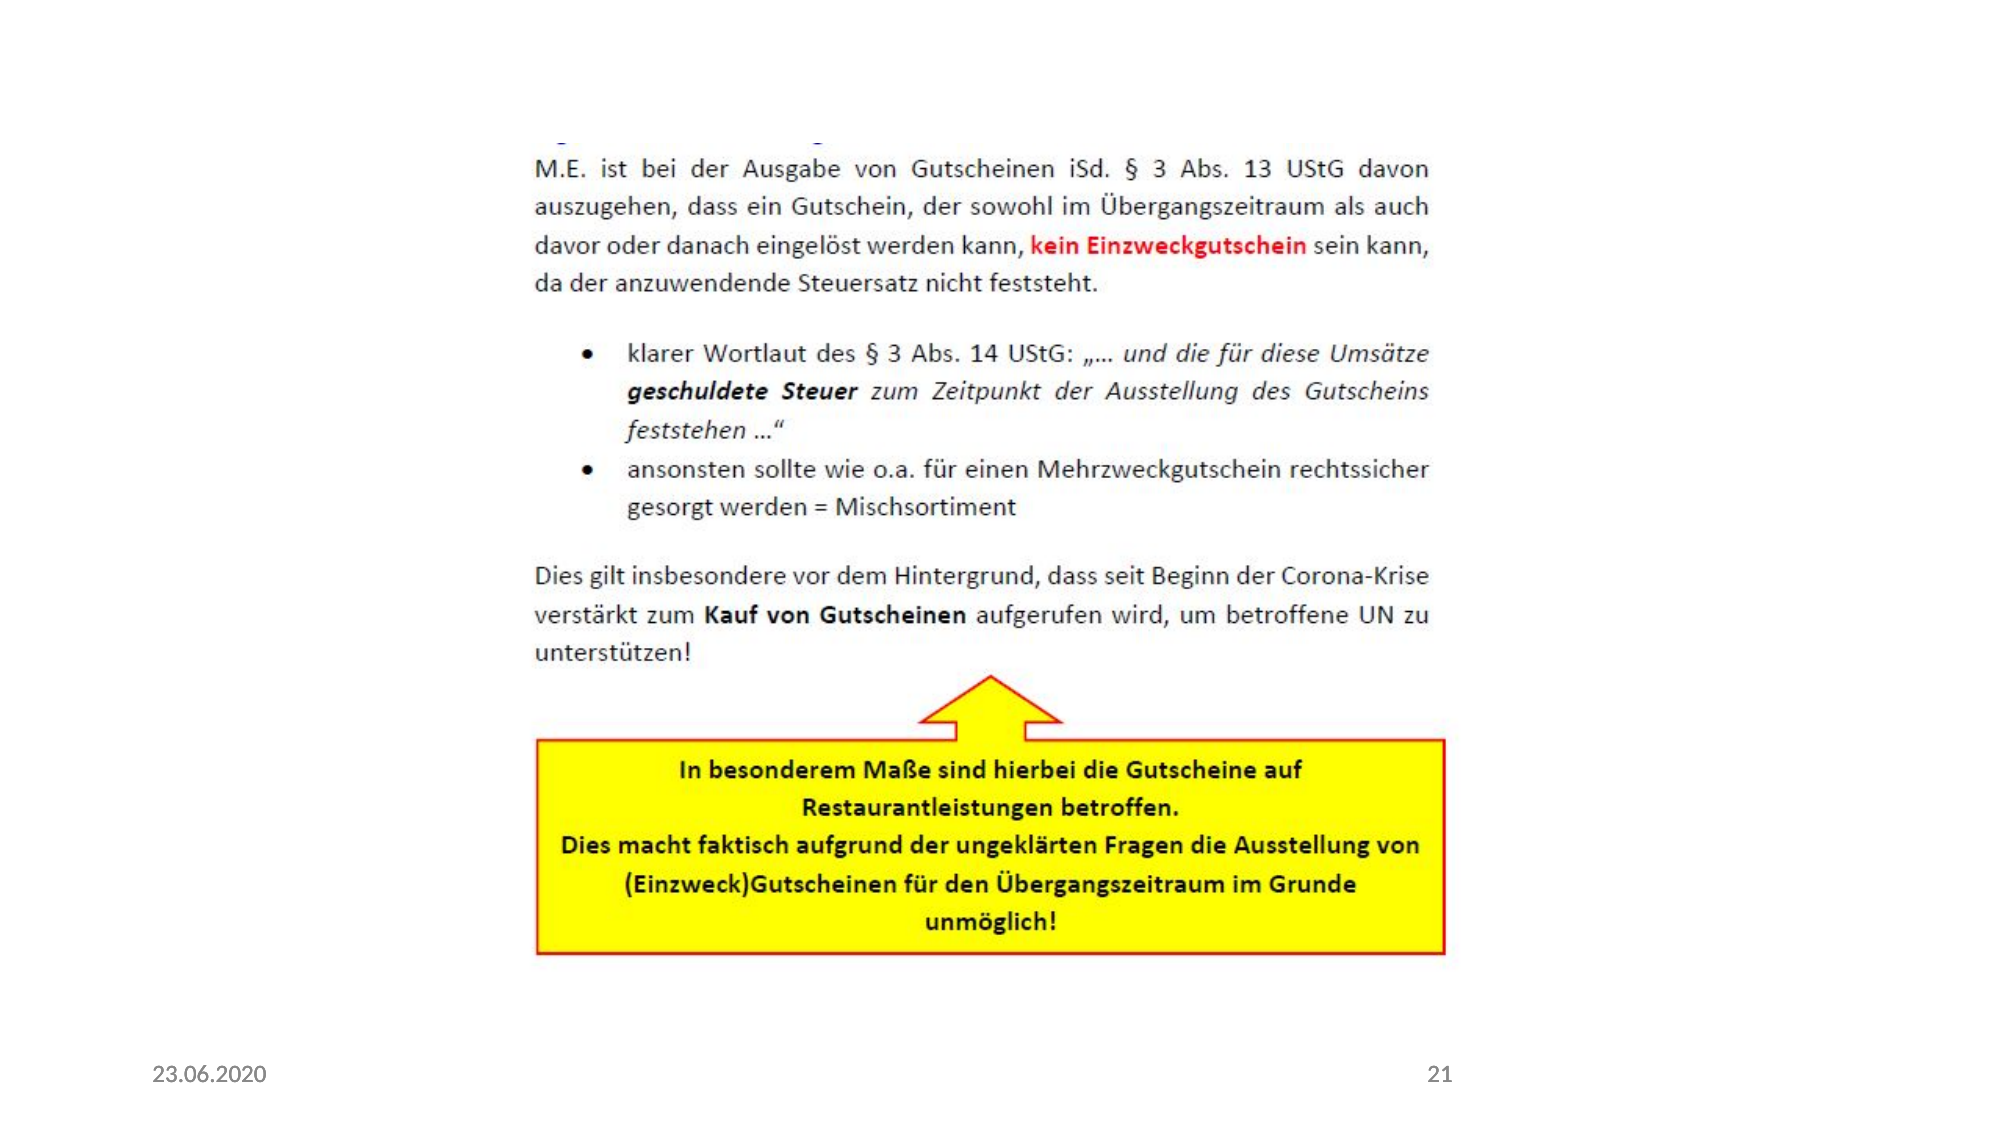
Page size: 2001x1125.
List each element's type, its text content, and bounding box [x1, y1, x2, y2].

text_box 23.06.2020 [137, 1042, 588, 1103]
text_box [1412, 1042, 1863, 1103]
picture [507, 143, 1493, 982]
